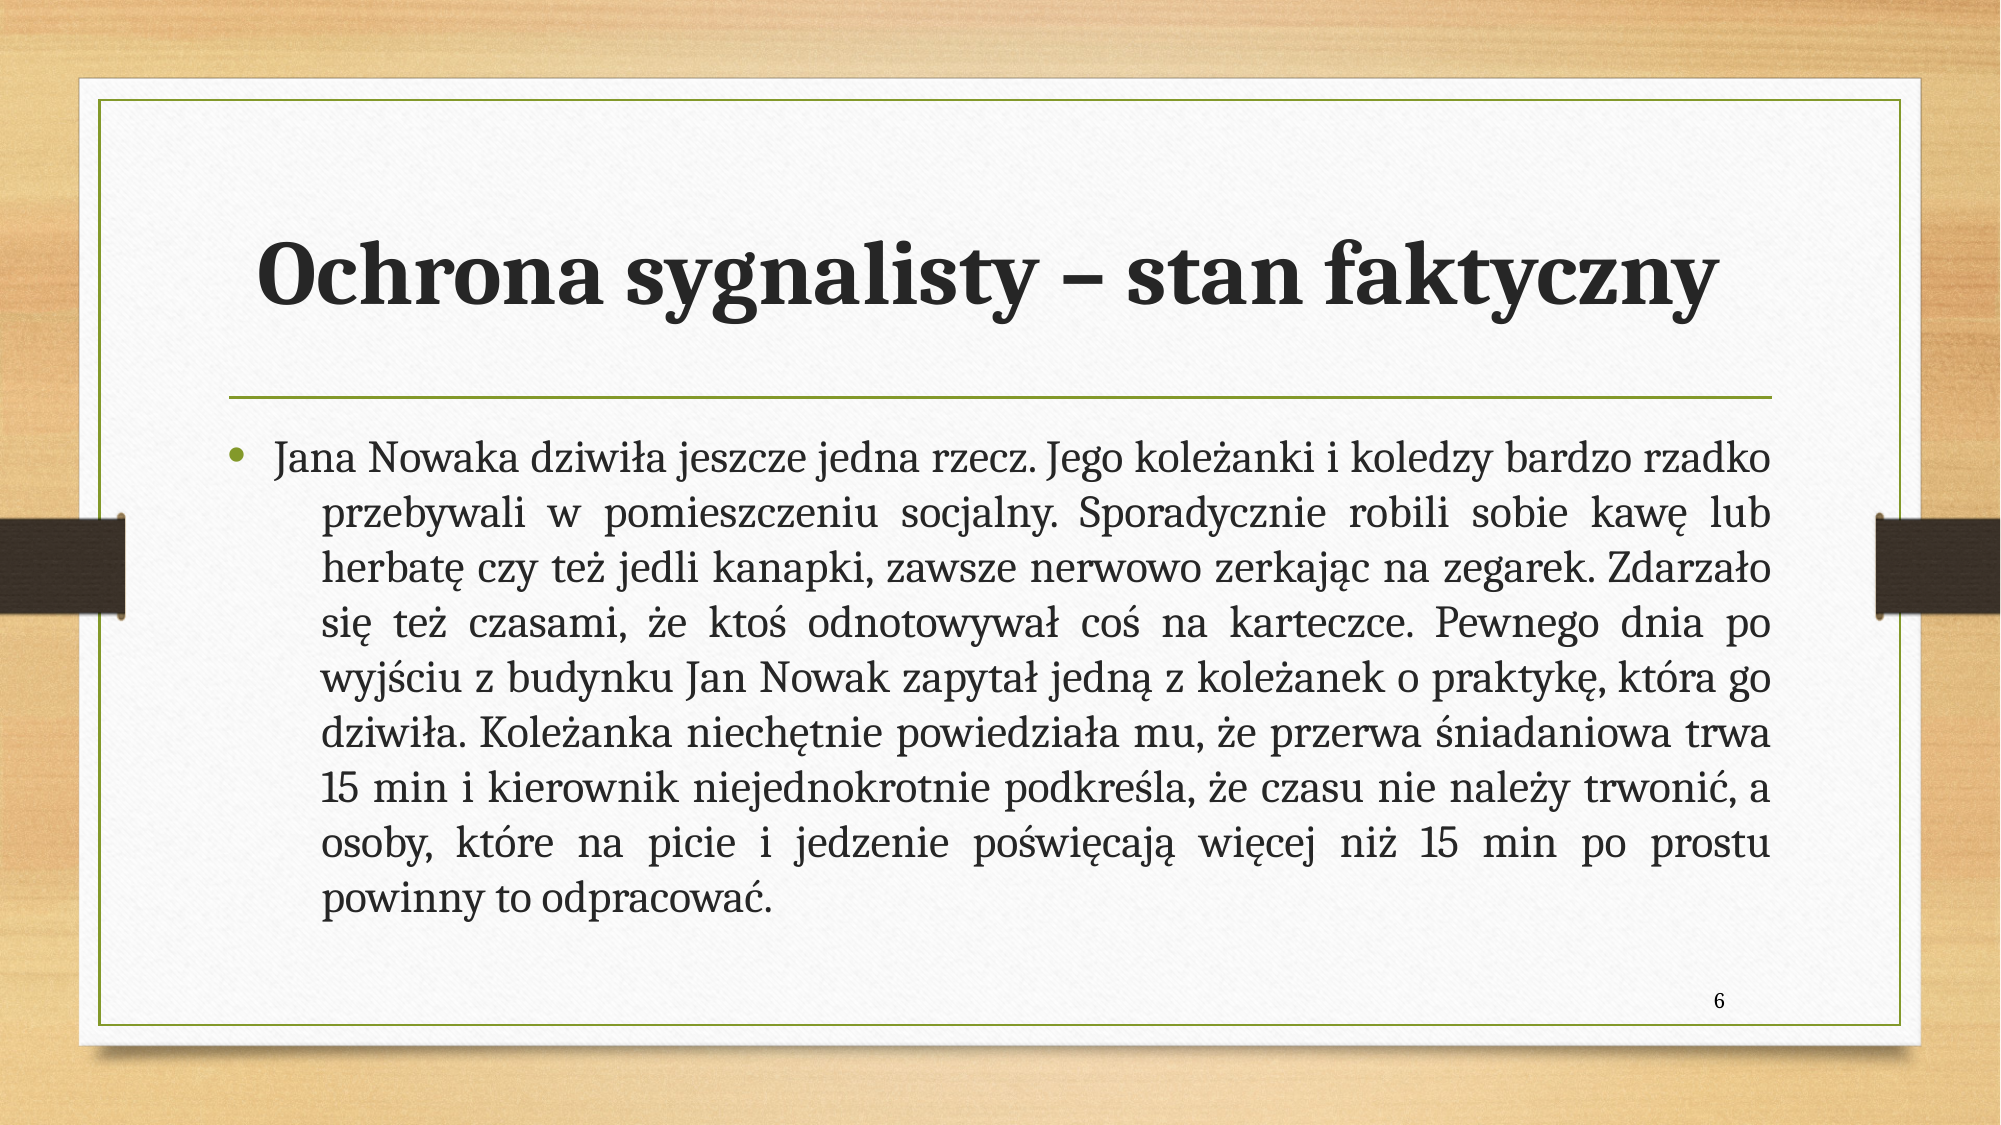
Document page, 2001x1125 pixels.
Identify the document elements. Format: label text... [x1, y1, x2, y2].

list Jana Nowaka dziwiła jeszcze jedna rzecz. Jego koleżanki i koledzy bardzo rzadko przebywali w pomieszczeniu socjalny. Sporadycznie robili sobie kawę lub herbatę czy też jedli kanapki, zawsze nerwowo zerkając na zegarek. Zdarzało się też czasami, że ktoś odnotowywał coś na karteczce. Pewnego dnia po wyjściu z budynku Jan Nowak zapytał jedną z koleżanek o praktykę, która go dziwiła. Koleżanka niechętnie powiedziała mu, że przerwa śniadaniowa trwa 15 min i kierownik niejednokrotnie podkreśla, że czasu nie należy trwonić, a osoby, które na picie i jedzenie poświęcają więcej niż 15 min po prostu powinny to odpracować. [212, 419, 1788, 964]
title Ochrona sygnalisty – stan faktyczny [212, 161, 1788, 376]
text_box [1698, 979, 1788, 1026]
